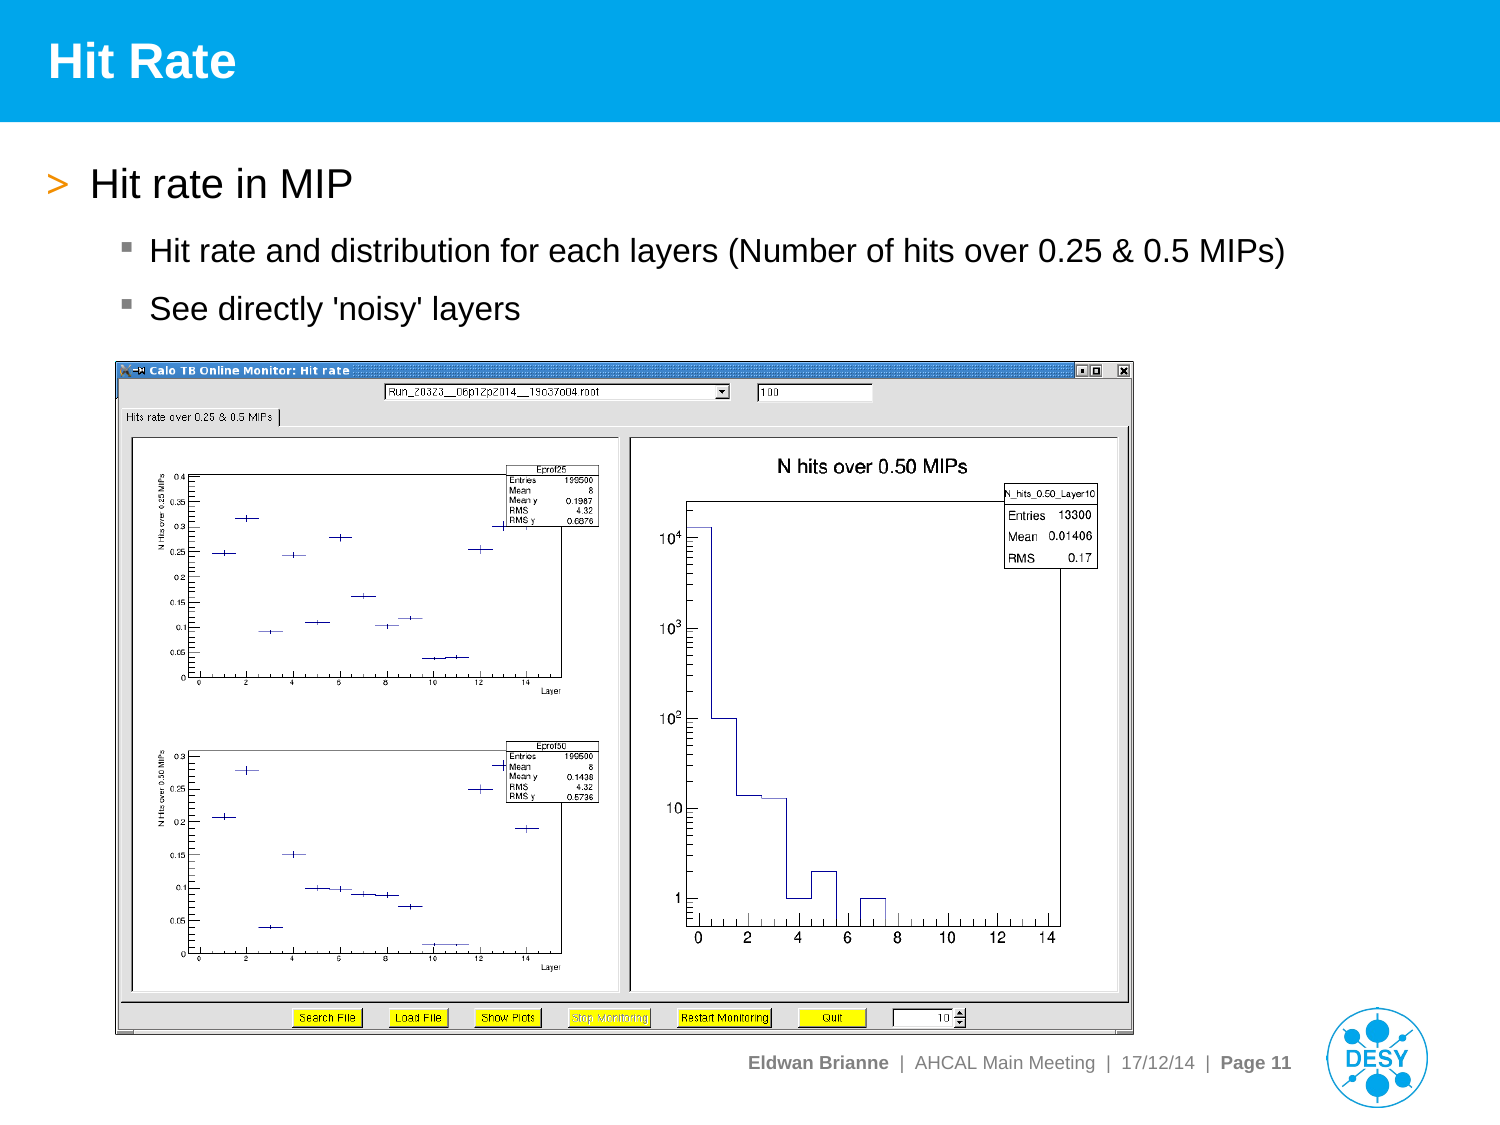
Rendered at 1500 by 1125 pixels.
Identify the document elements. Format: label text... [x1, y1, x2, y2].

list Hit rate in MIP Hit rate and distribution for each layers (Number of hits over 0.25 & 0.5 MIPs) See directly 'noisy' layers [46, 160, 1444, 903]
picture [115, 361, 1134, 1035]
picture [1326, 1007, 1428, 1108]
title Hit Rate [47, 16, 1446, 107]
